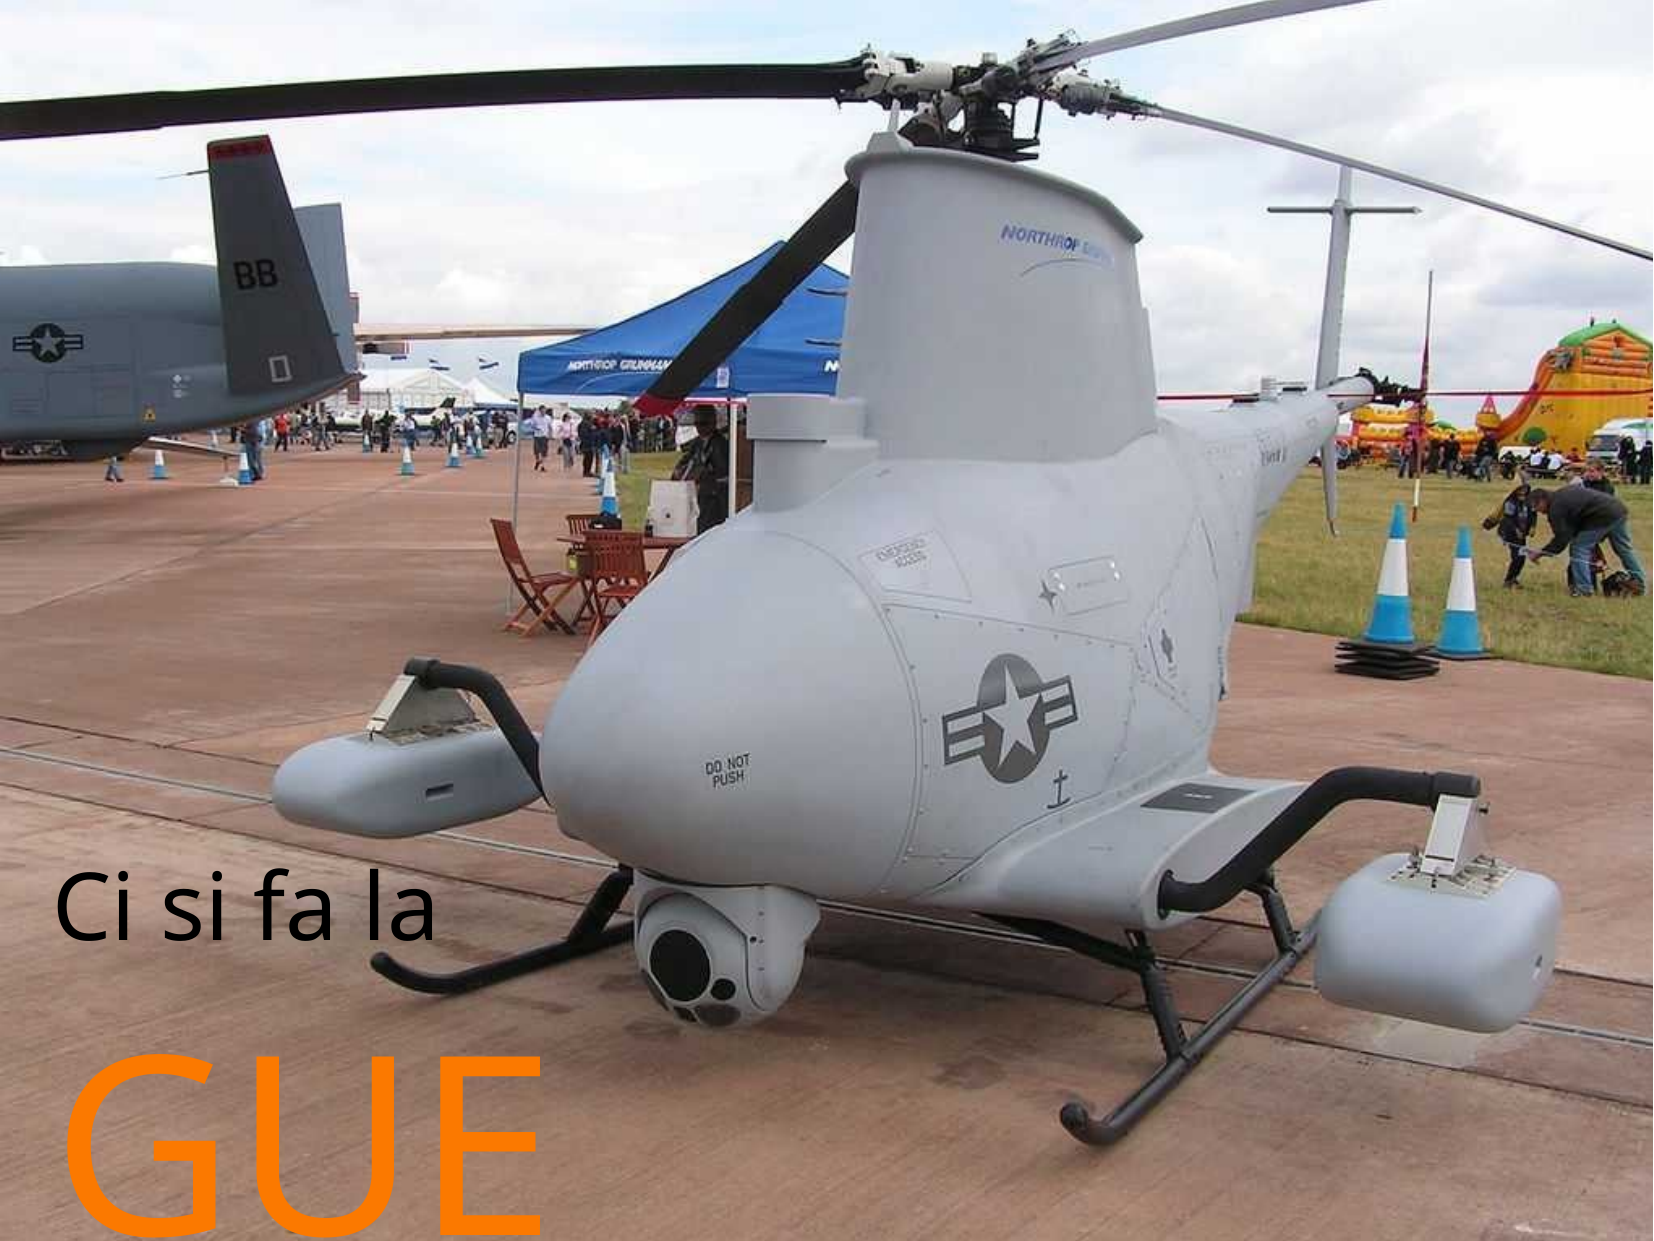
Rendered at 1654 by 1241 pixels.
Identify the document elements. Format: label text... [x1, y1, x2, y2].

text_box Ci si fa la GUERRA [37, 832, 676, 840]
picture [0, 0, 1653, 1241]
